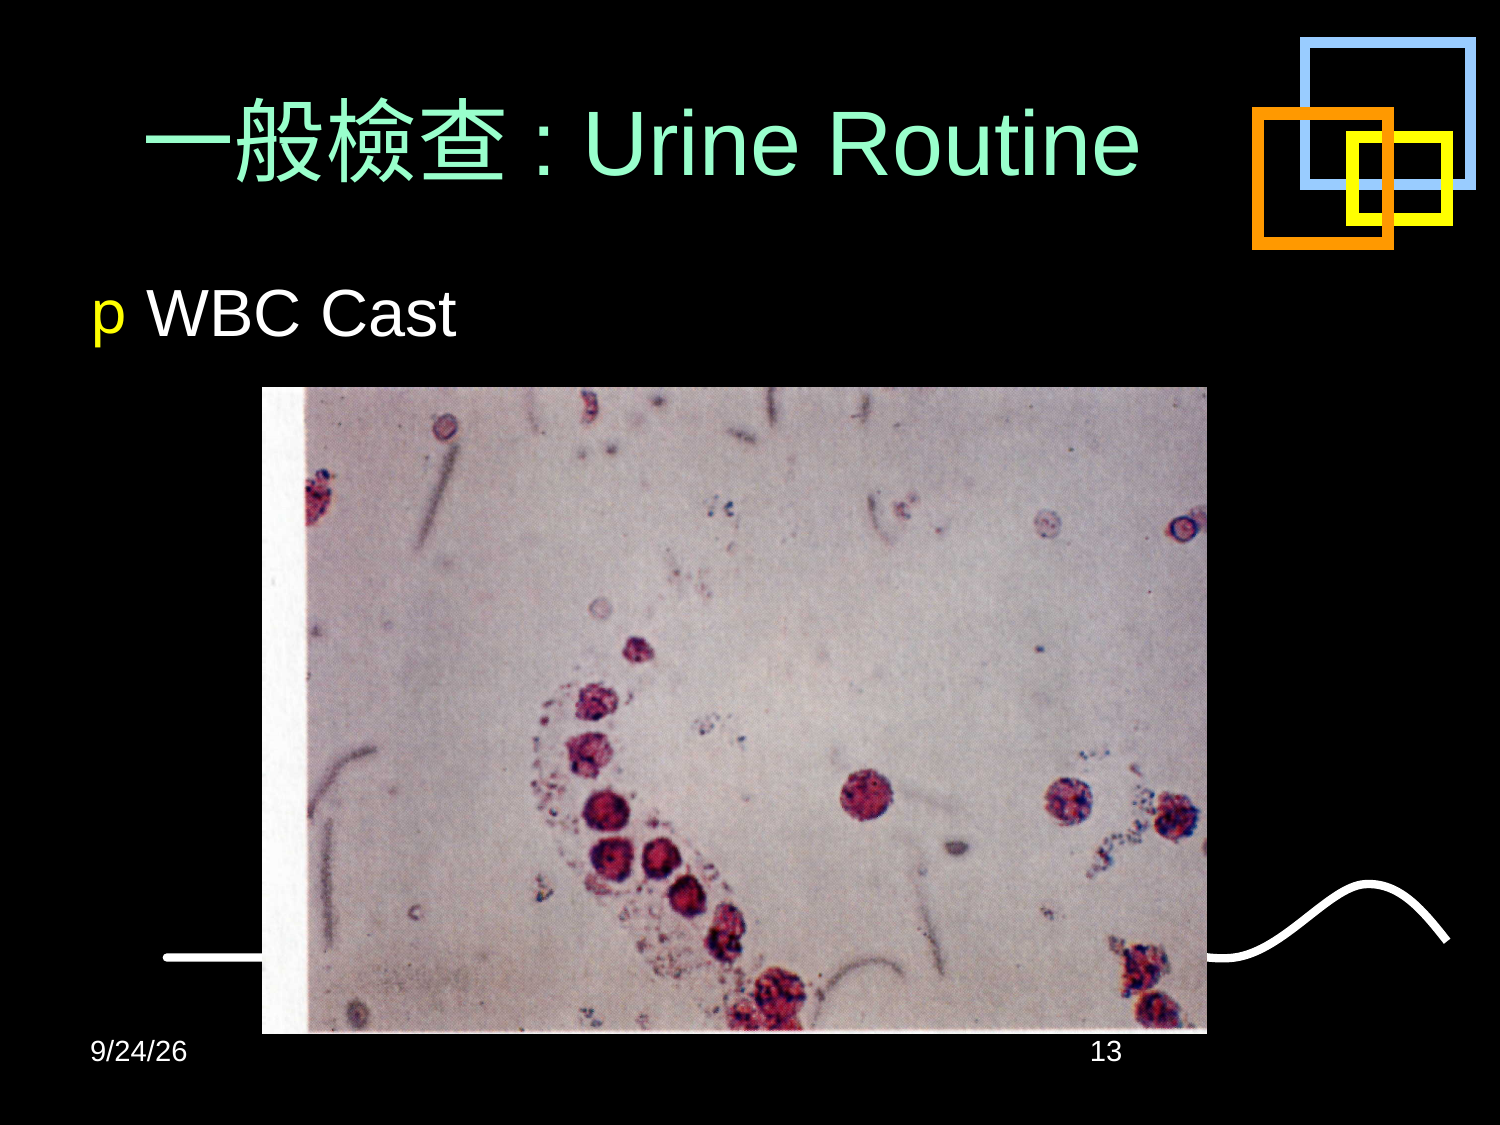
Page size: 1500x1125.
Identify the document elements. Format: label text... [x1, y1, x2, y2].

text_box [1074, 1024, 1426, 1103]
list WBC Cast [75, 262, 1426, 1005]
text_box [75, 1024, 426, 1103]
title 一般檢查: Urine Routine [75, 45, 1211, 233]
picture [262, 387, 1207, 1034]
